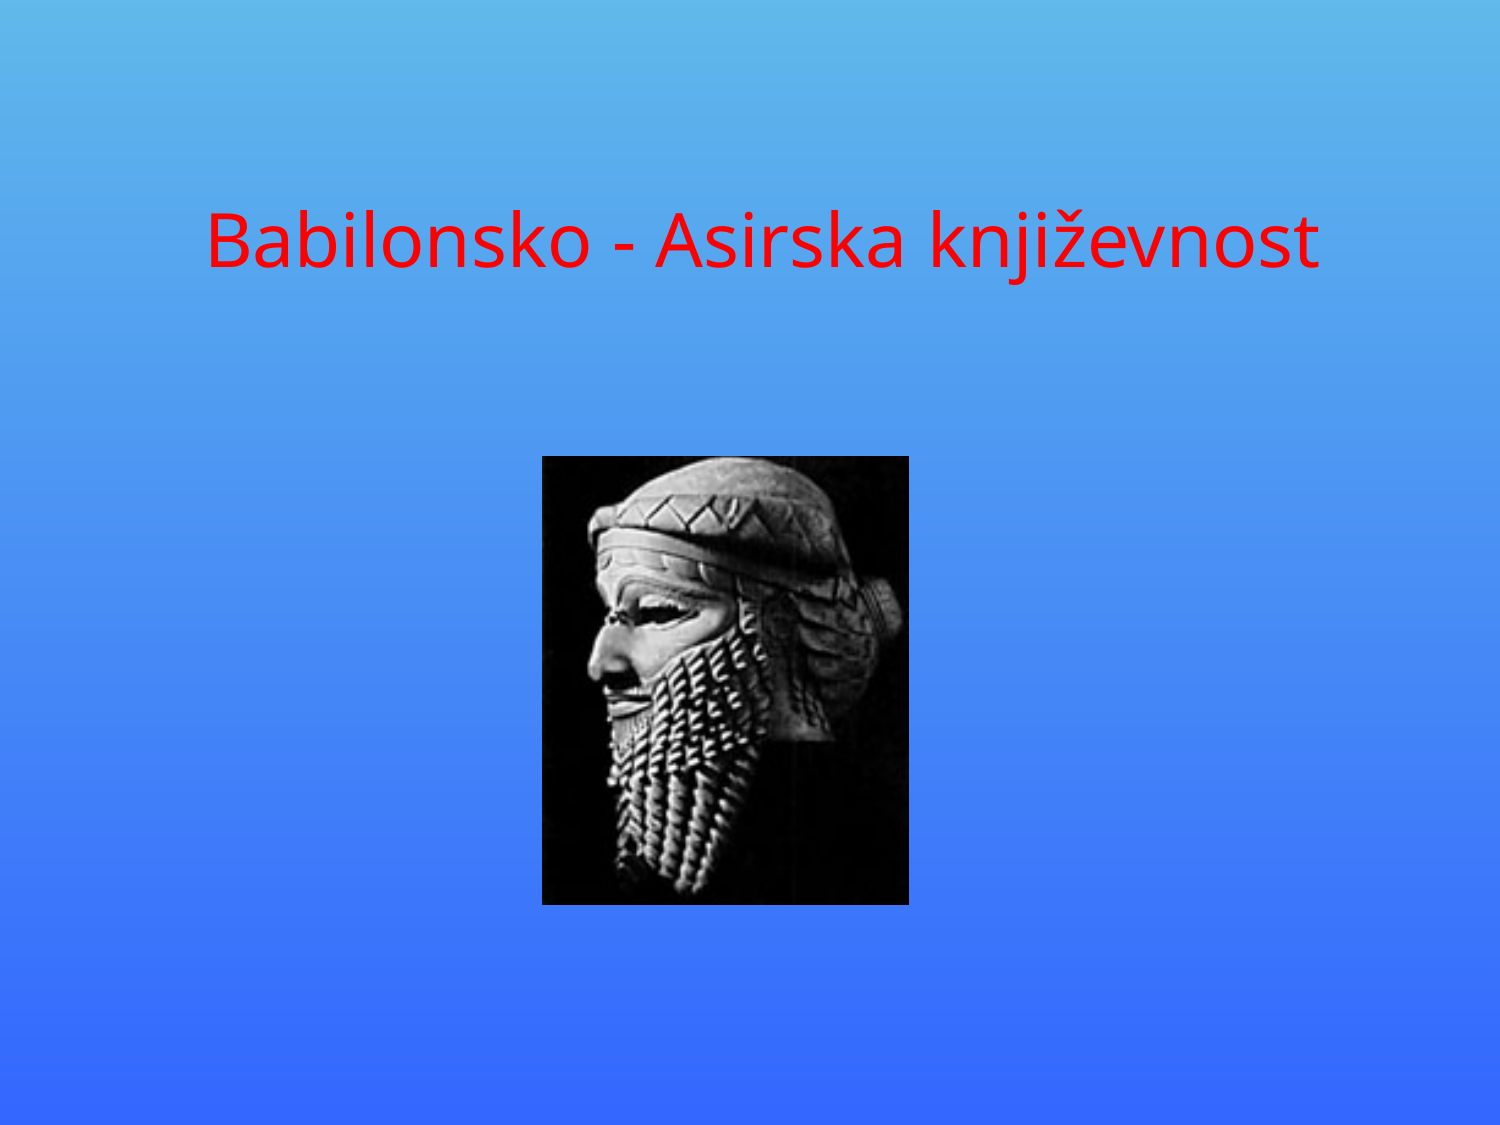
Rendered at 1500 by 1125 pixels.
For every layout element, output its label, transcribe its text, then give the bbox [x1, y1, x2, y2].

text_box Babilonsko - Asirska književnost [100, 184, 1426, 374]
picture [542, 456, 909, 905]
